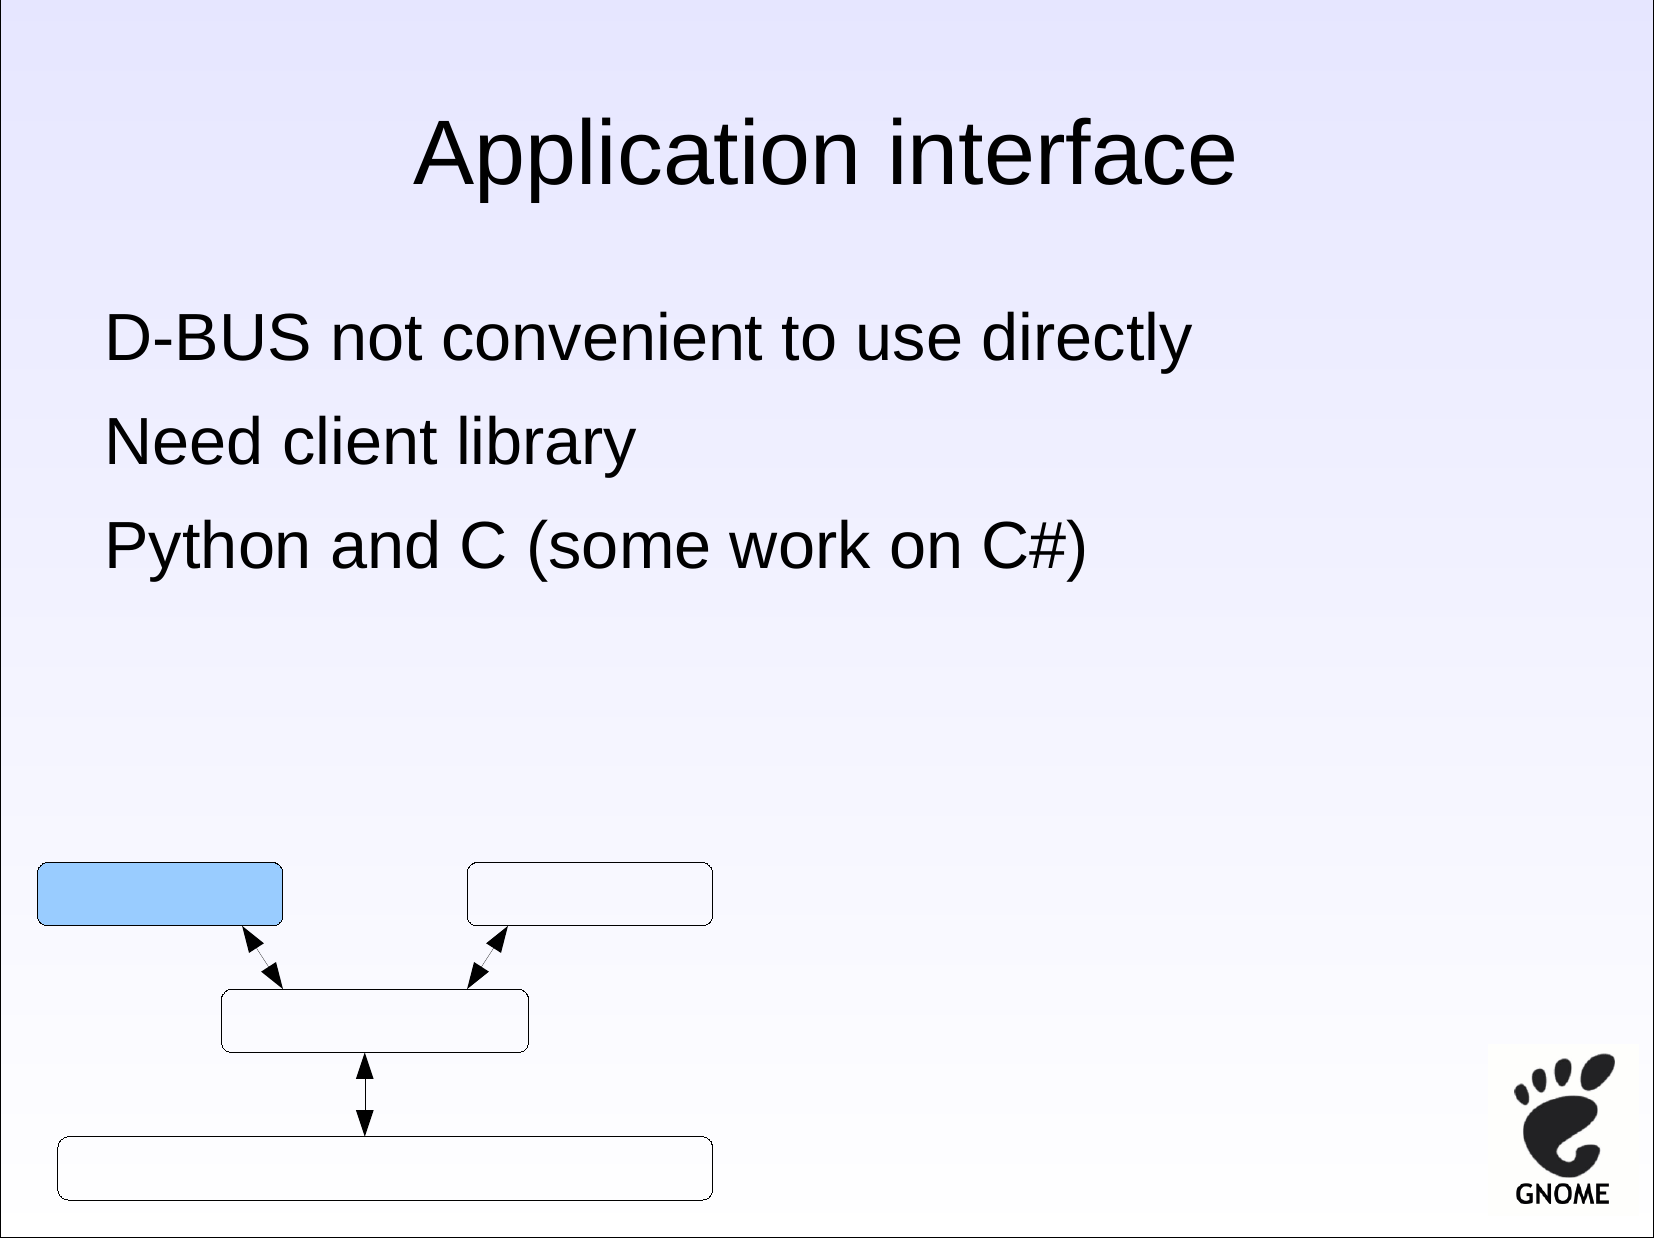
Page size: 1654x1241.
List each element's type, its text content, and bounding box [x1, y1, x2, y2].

picture [1488, 1044, 1639, 1216]
title Application interface [82, 49, 1571, 257]
text_box [37, 862, 86, 926]
list D-BUS not convenient to use directly Need client library Python and C (some work on C#) [86, 300, 1576, 1104]
